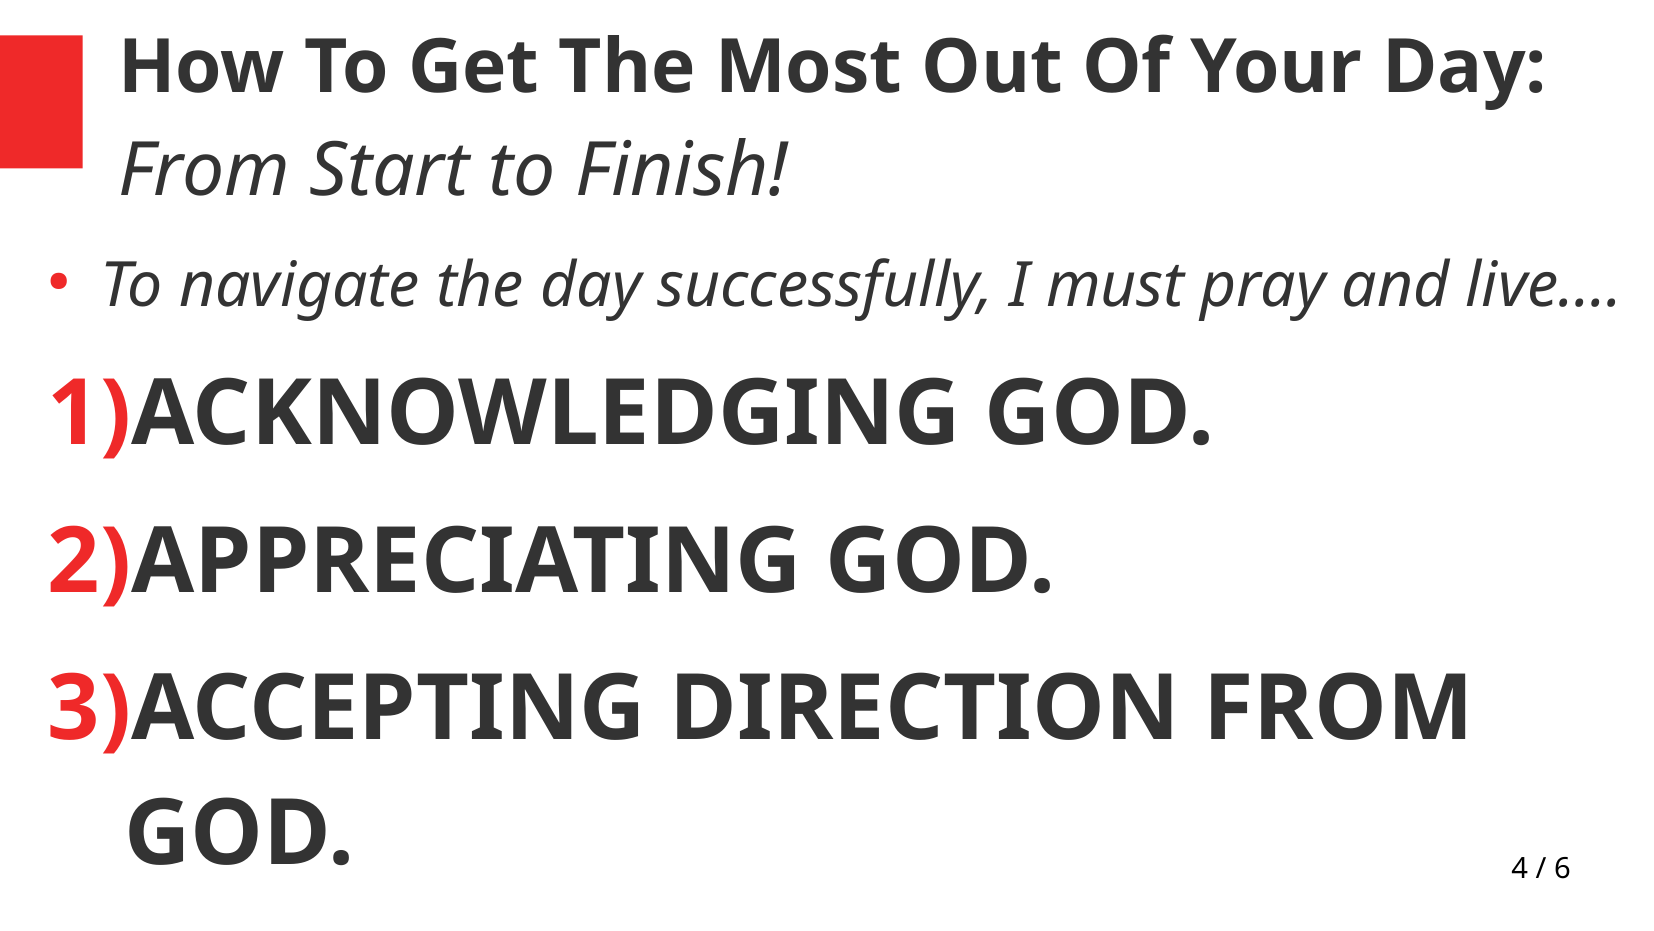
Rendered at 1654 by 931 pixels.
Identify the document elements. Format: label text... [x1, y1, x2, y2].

list To navigate the day successfully, I must pray and live…. ACKNOWLEDGING GOD. APPRECIATING GOD. ACCEPTING DIRECTION FROM GOD. [30, 240, 1636, 901]
title How To Get The Most Out Of Your Day: From Start to Finish! [118, 12, 1571, 218]
